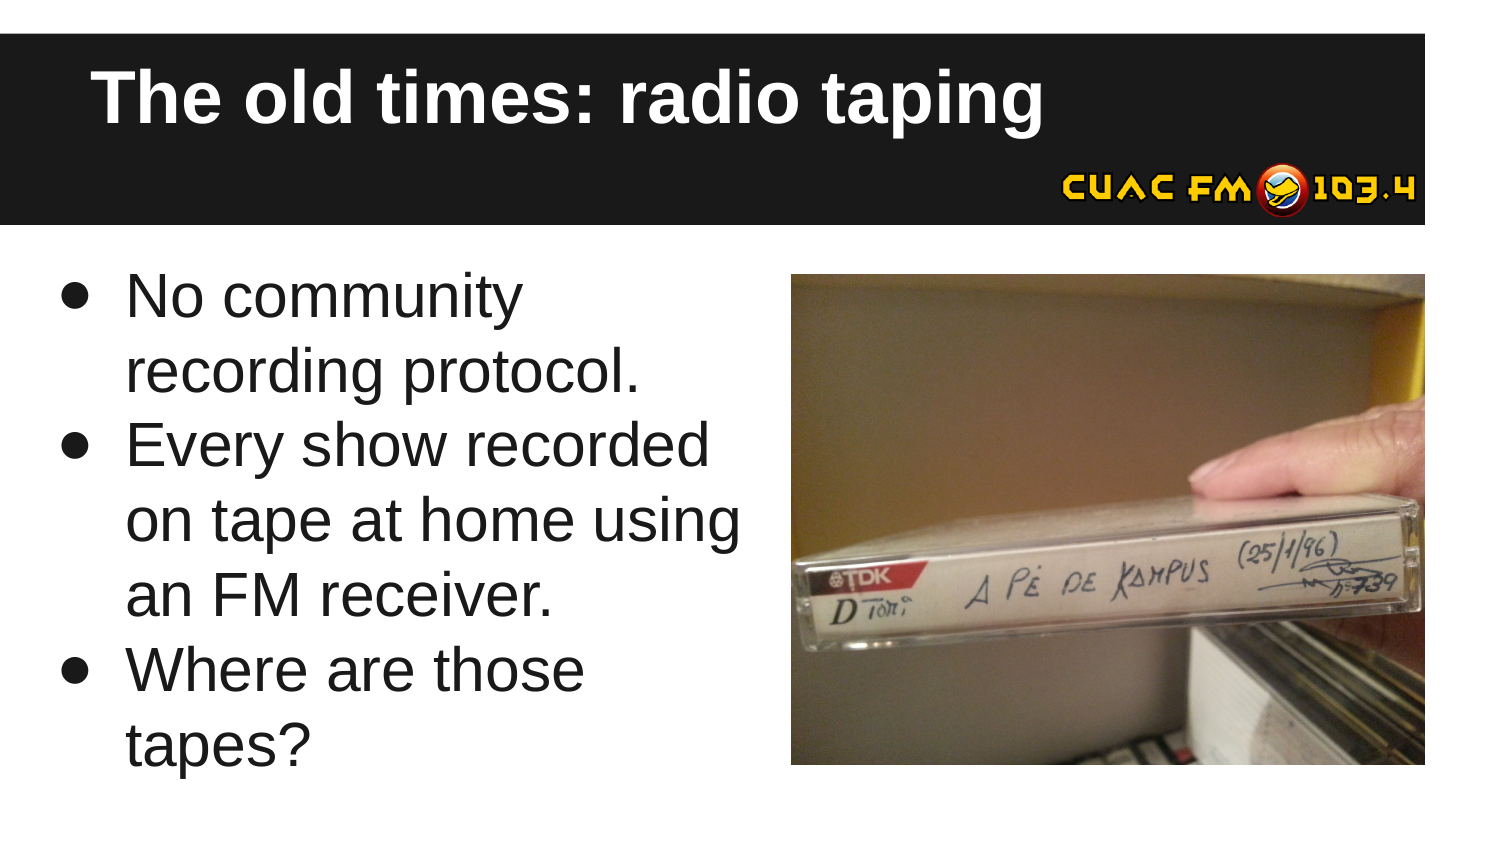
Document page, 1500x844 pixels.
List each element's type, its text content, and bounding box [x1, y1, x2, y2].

list No community recording protocol. Every show recorded on tape at home using an FM receiver. Where are those tapes? [35, 239, 768, 808]
picture [1054, 158, 1425, 221]
title The old times: radio taping [75, 33, 1425, 221]
picture [791, 274, 1425, 765]
